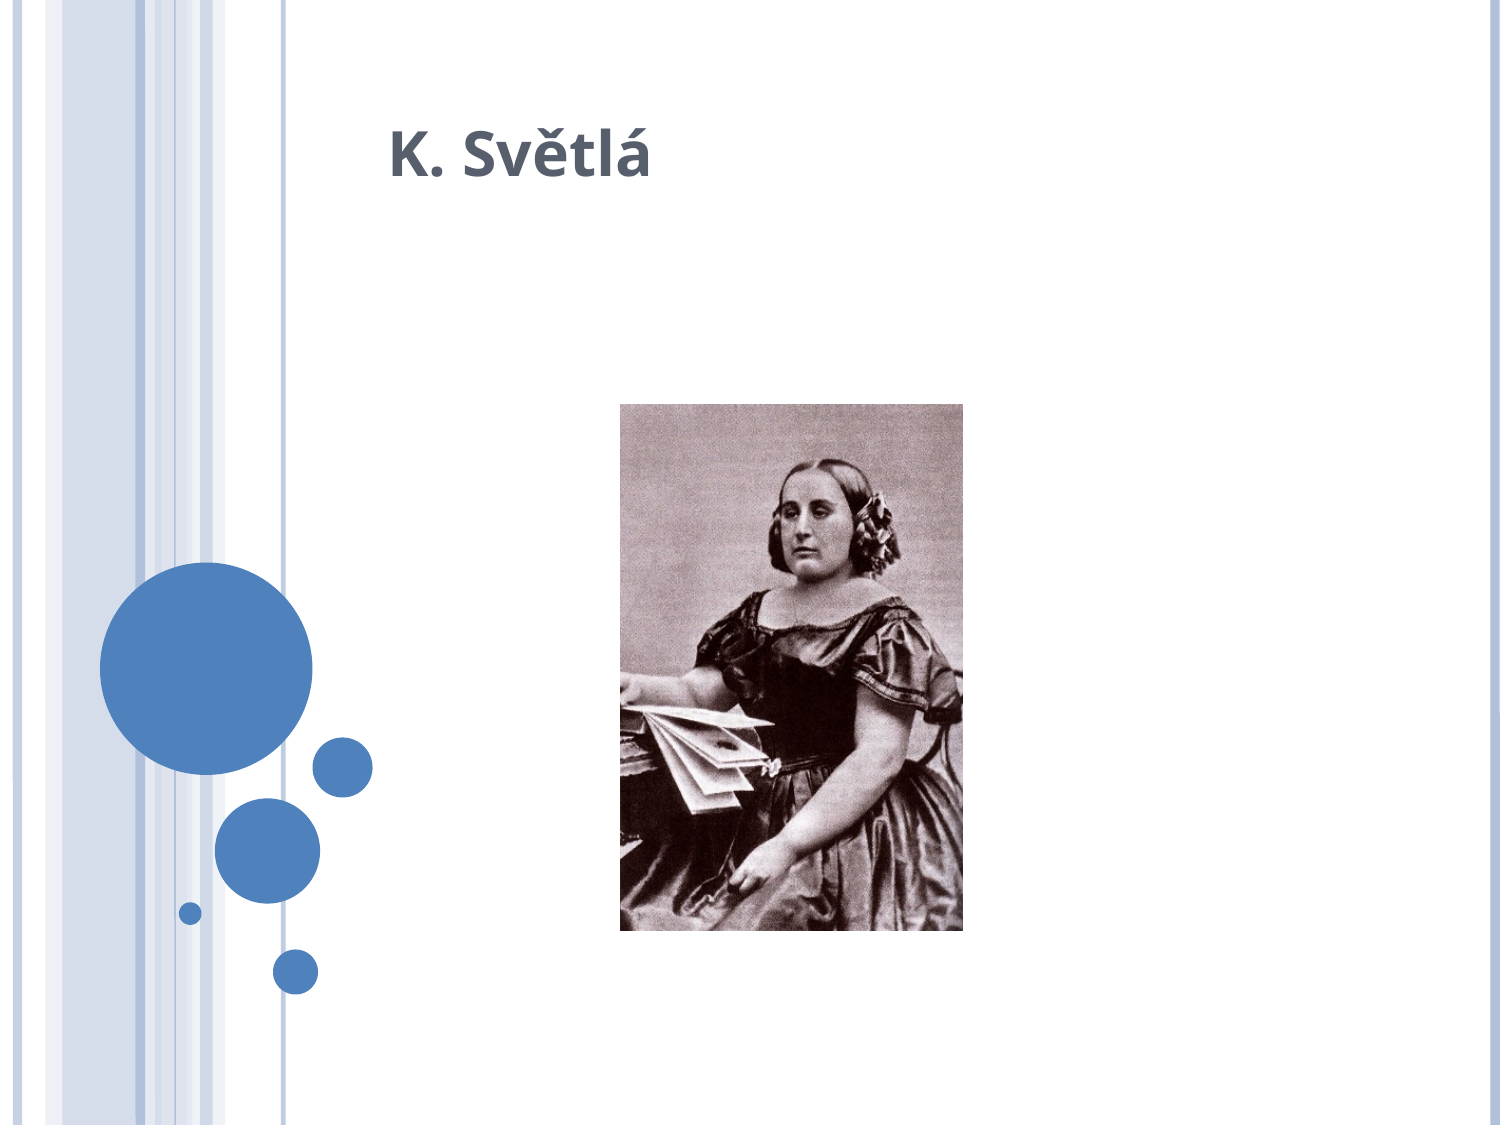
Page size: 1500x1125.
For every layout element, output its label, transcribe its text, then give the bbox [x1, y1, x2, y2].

title K. Světlá [371, 66, 1385, 197]
picture [620, 404, 963, 931]
